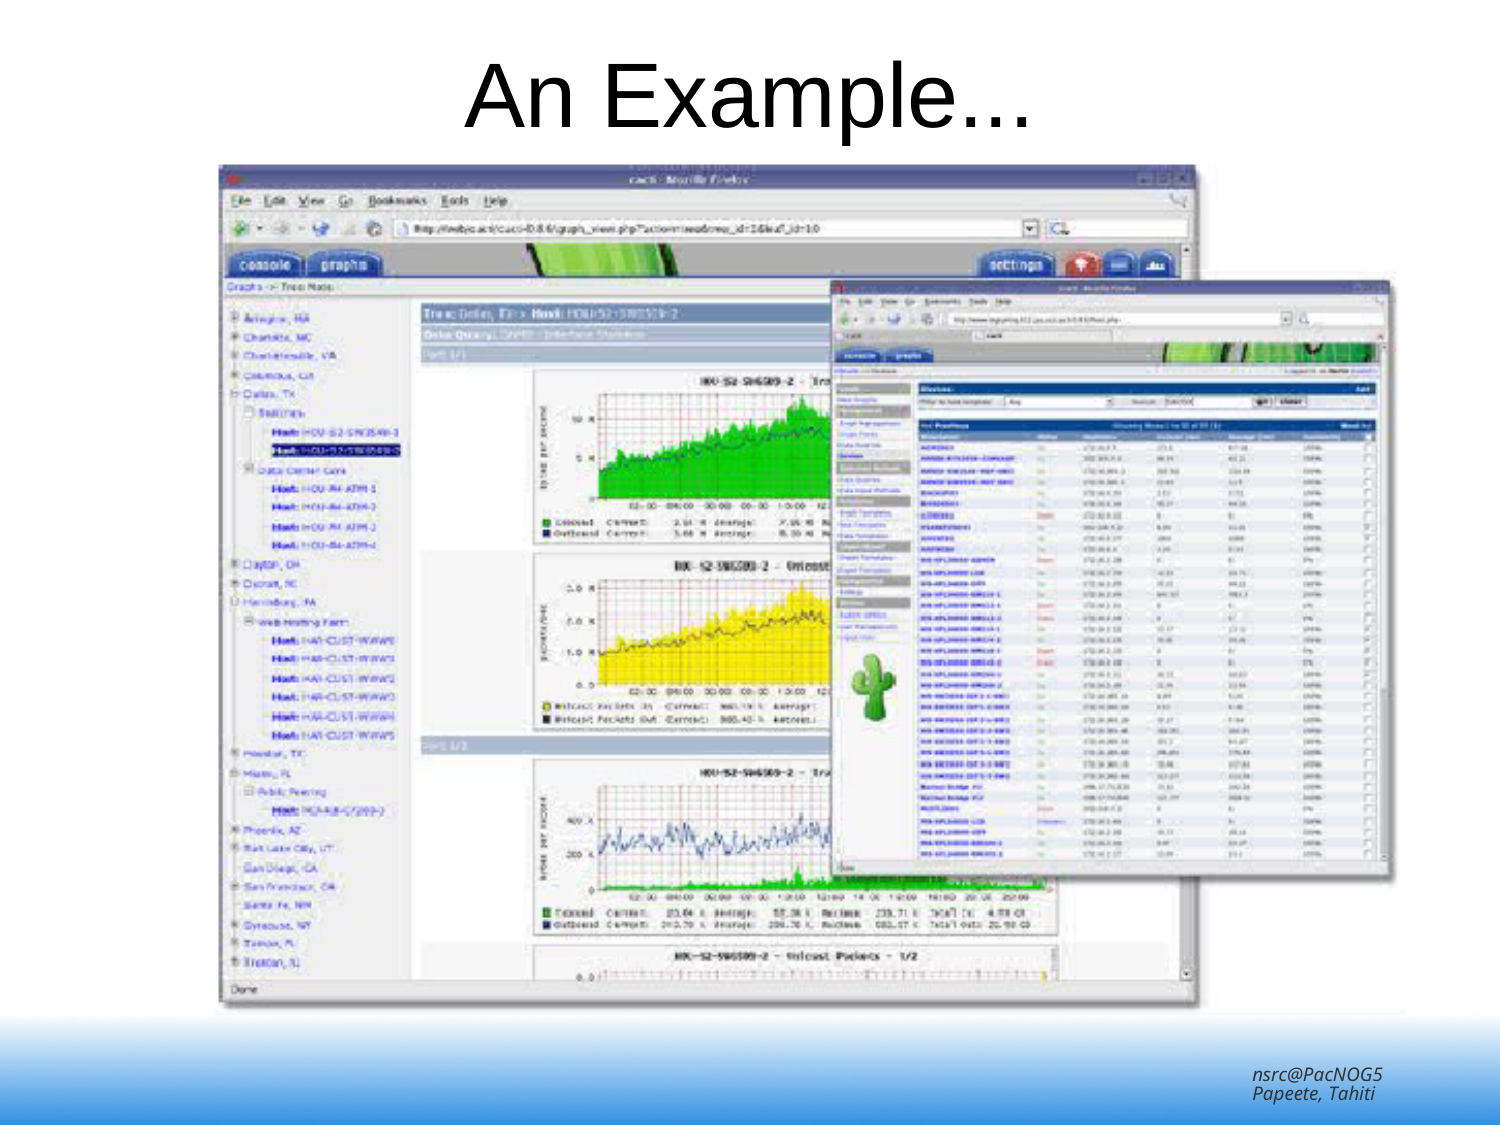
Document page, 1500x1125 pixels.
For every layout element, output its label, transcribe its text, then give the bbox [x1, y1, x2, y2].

title An Example... [75, 35, 1426, 156]
picture [0, 161, 1500, 1125]
